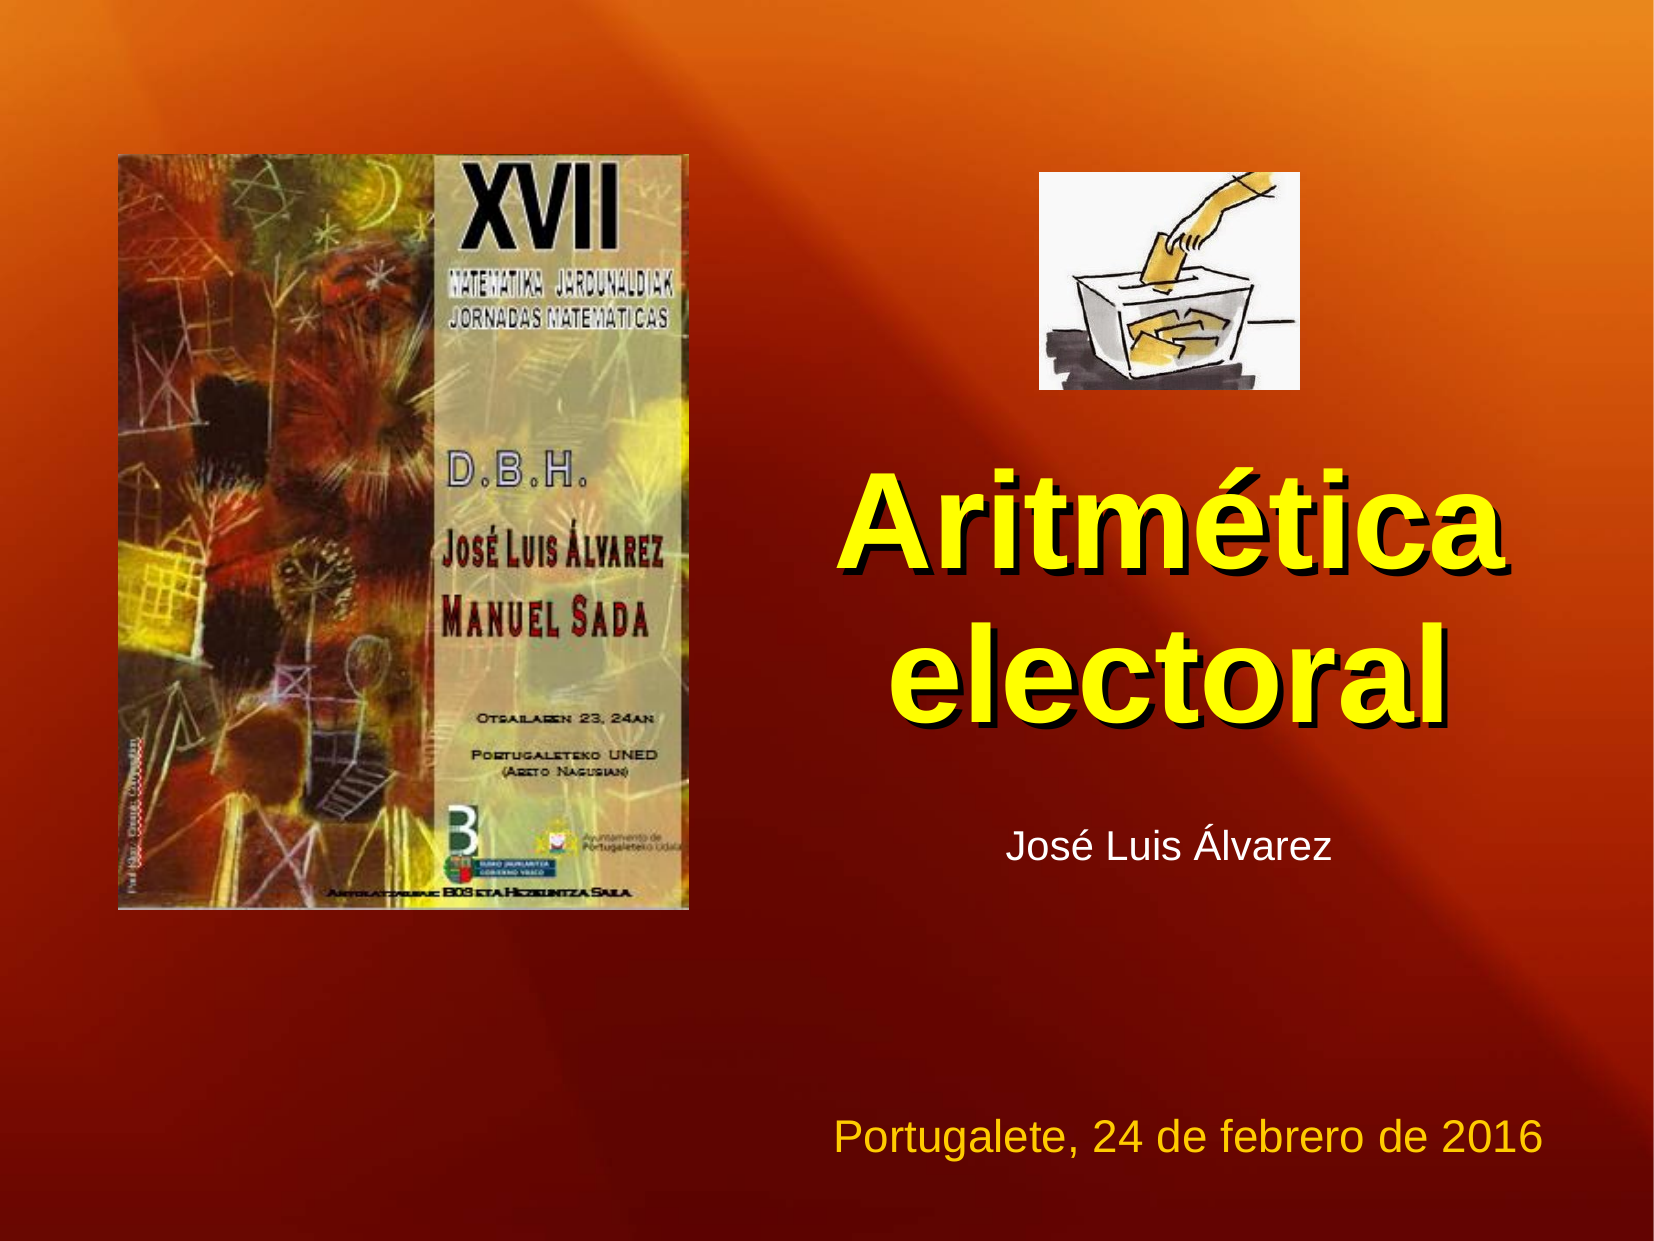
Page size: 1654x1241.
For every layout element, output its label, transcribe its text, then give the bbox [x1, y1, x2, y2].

picture [0, 0, 1654, 1241]
text_box Aritmética electoral [744, 437, 1595, 795]
text_box Portugalete, 24 de febrero de 2016 [744, 1103, 1560, 1170]
text_box José Luis Álvarez [909, 814, 1441, 877]
